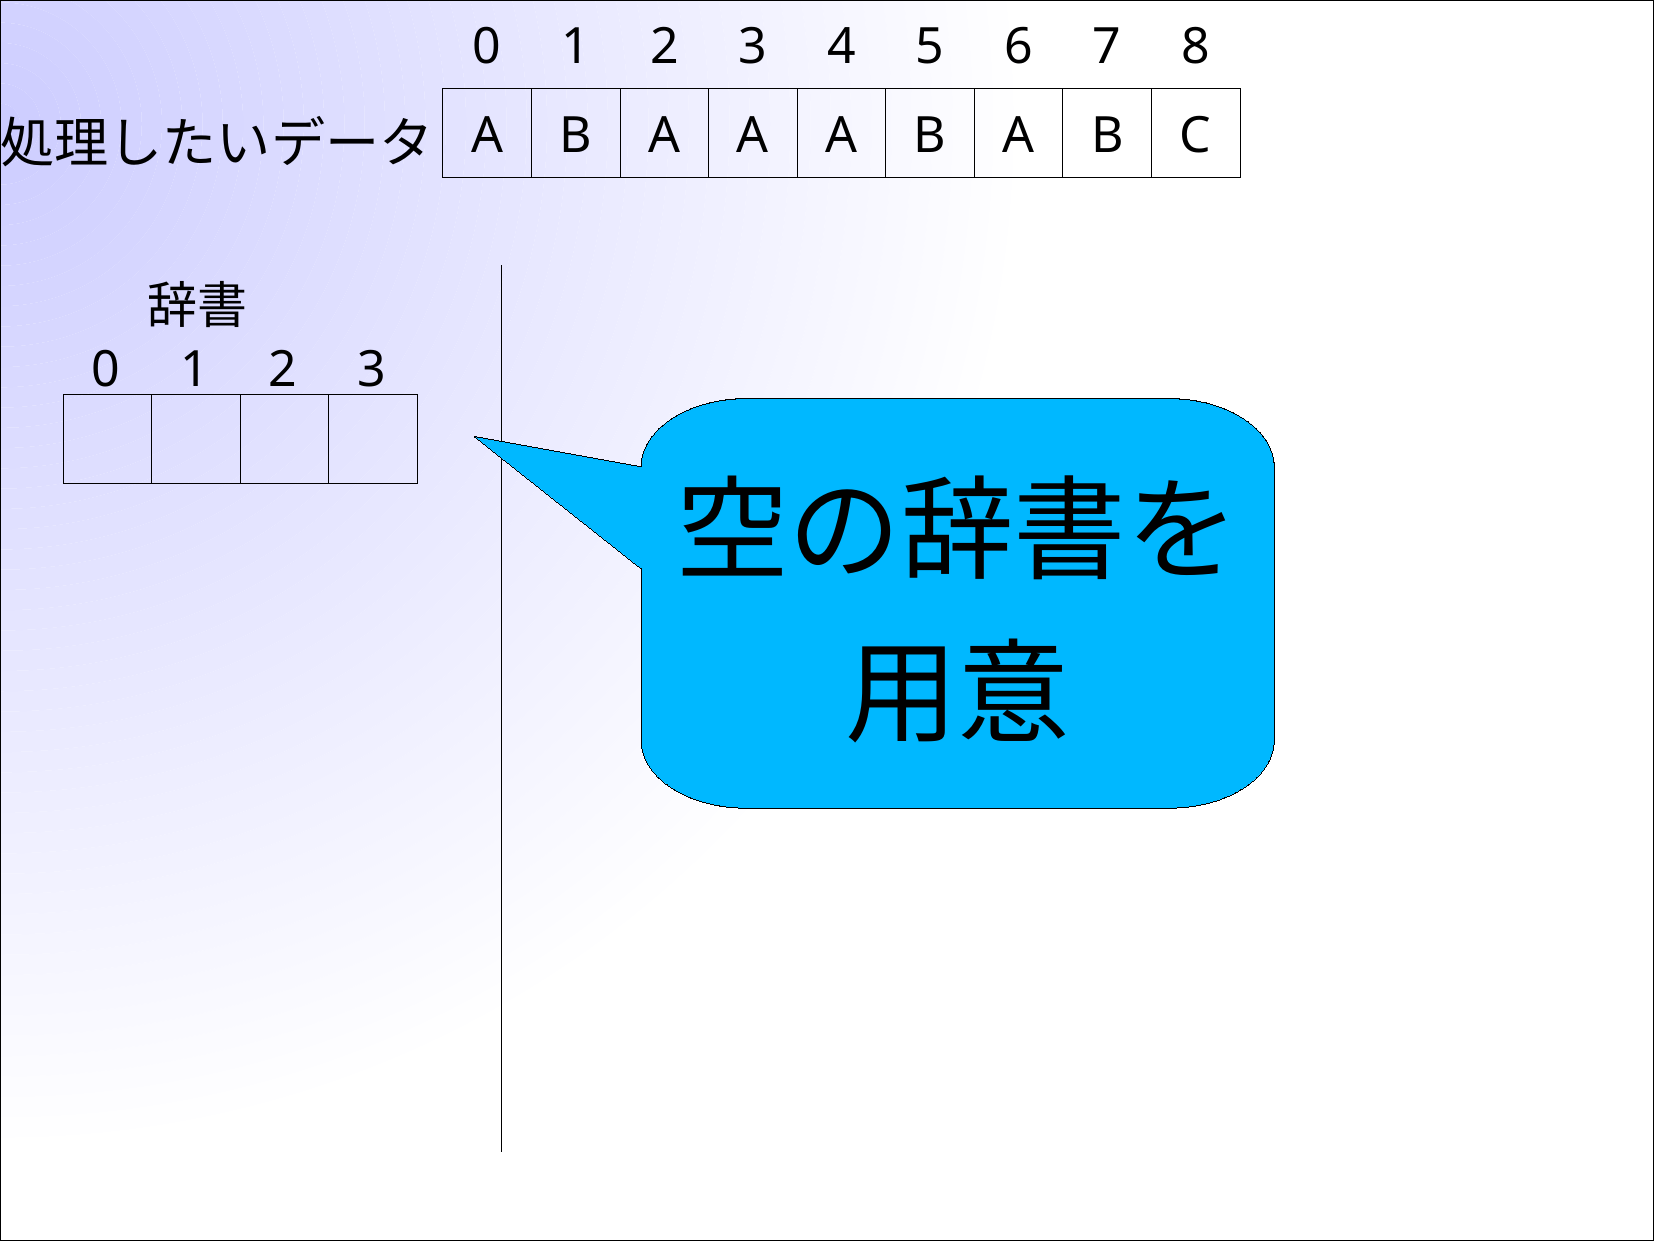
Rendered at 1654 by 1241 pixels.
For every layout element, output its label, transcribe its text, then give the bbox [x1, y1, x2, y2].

text_box B [1062, 89, 1151, 178]
text_box 5 [885, 0, 975, 89]
text_box 処理したいデータ [0, 99, 442, 154]
text_box B [531, 89, 621, 178]
text_box 0 [61, 322, 150, 412]
text_box 6 [975, 0, 1062, 89]
text_box A [708, 89, 797, 178]
text_box 0 [442, 0, 531, 89]
text_box 2 [239, 322, 327, 412]
text_box 1 [150, 322, 239, 412]
text_box 空の辞書を 用意 [474, 398, 1275, 809]
text_box A [442, 89, 531, 178]
text_box A [797, 89, 885, 178]
text_box 7 [1062, 0, 1151, 89]
text_box 2 [621, 0, 708, 89]
text_box B [885, 89, 975, 178]
text_box 辞書 [147, 265, 325, 316]
text_box C [1151, 89, 1241, 178]
text_box 1 [531, 0, 621, 89]
text_box 3 [708, 0, 797, 89]
text_box A [621, 89, 708, 178]
text_box A [975, 89, 1062, 178]
text_box 3 [327, 322, 416, 412]
text_box 8 [1151, 0, 1241, 89]
text_box 4 [797, 0, 885, 89]
